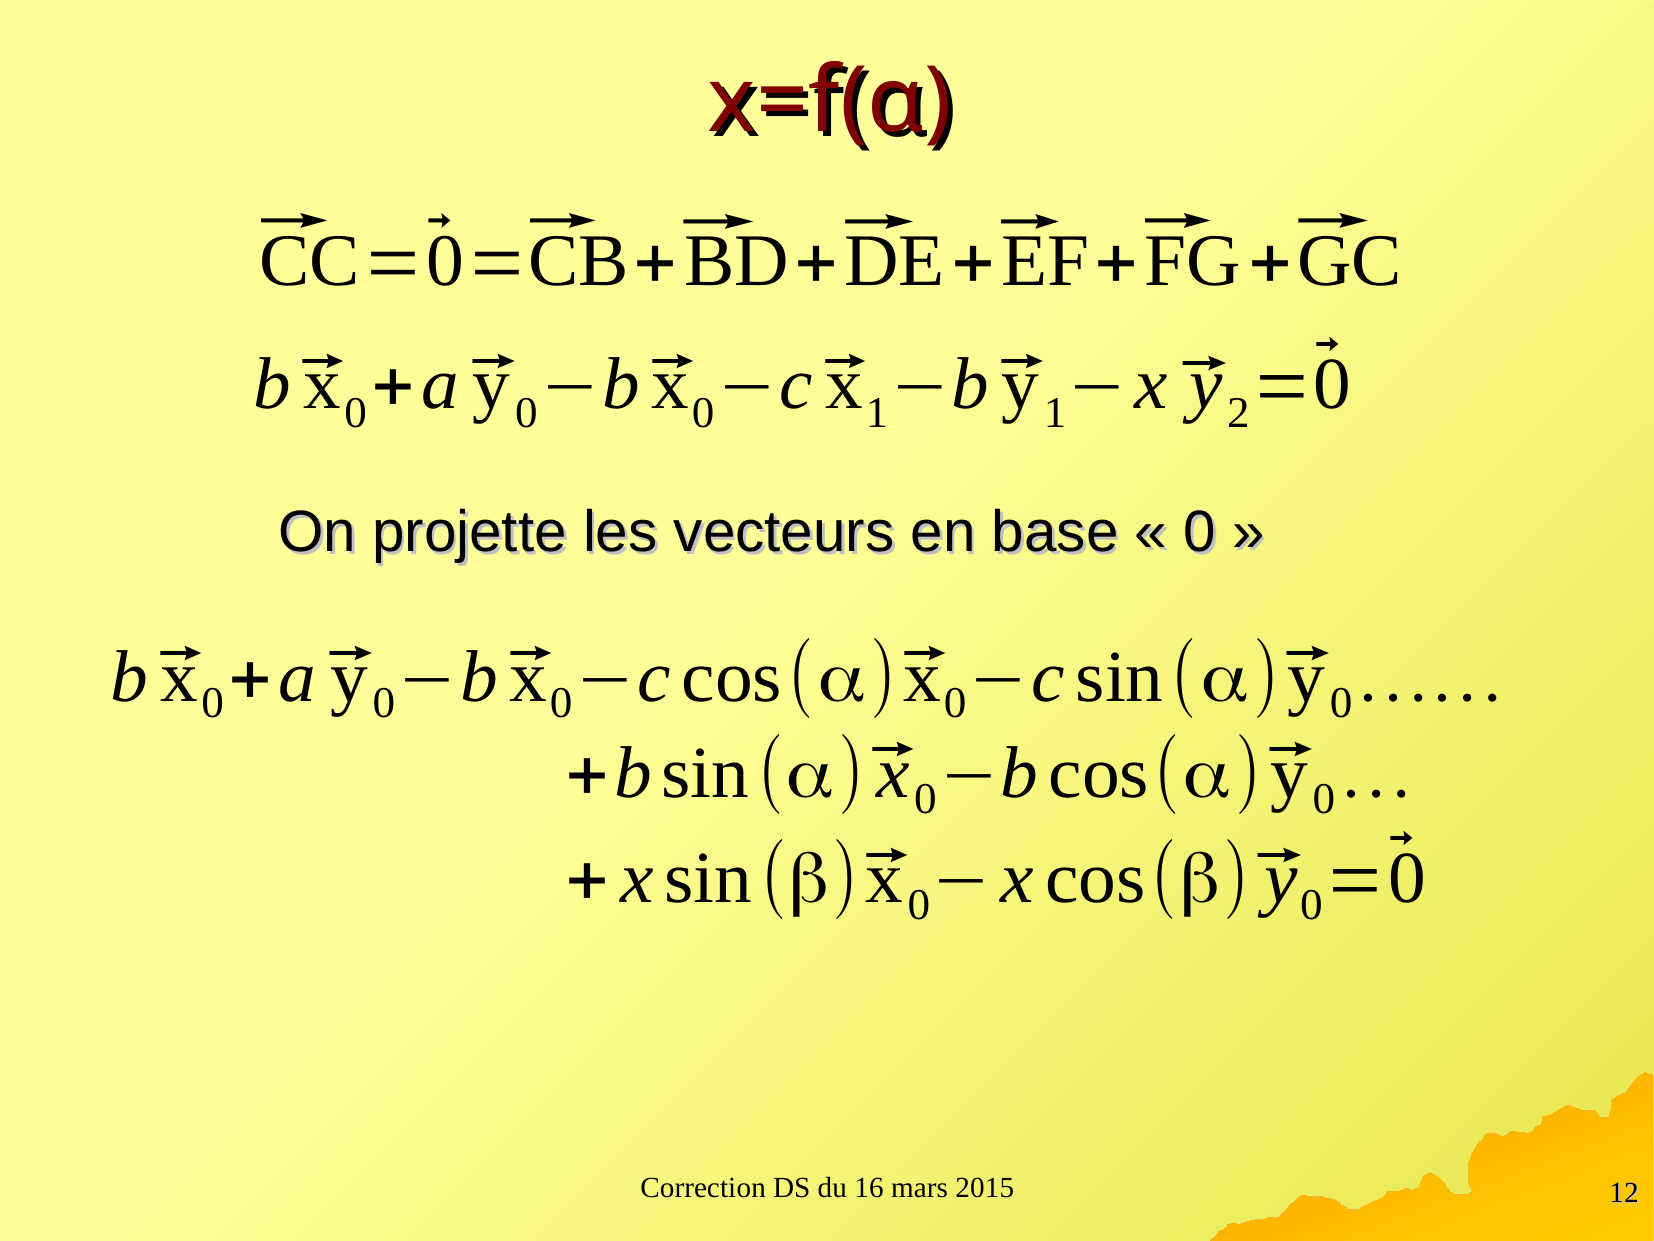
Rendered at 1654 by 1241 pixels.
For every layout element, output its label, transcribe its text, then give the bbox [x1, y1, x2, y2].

chart [248, 209, 1410, 303]
chart [104, 635, 1510, 930]
text_box On projette les vecteurs en base « 0 » [263, 491, 1282, 572]
title x=f(α) [85, 0, 1574, 193]
chart [247, 334, 1359, 437]
